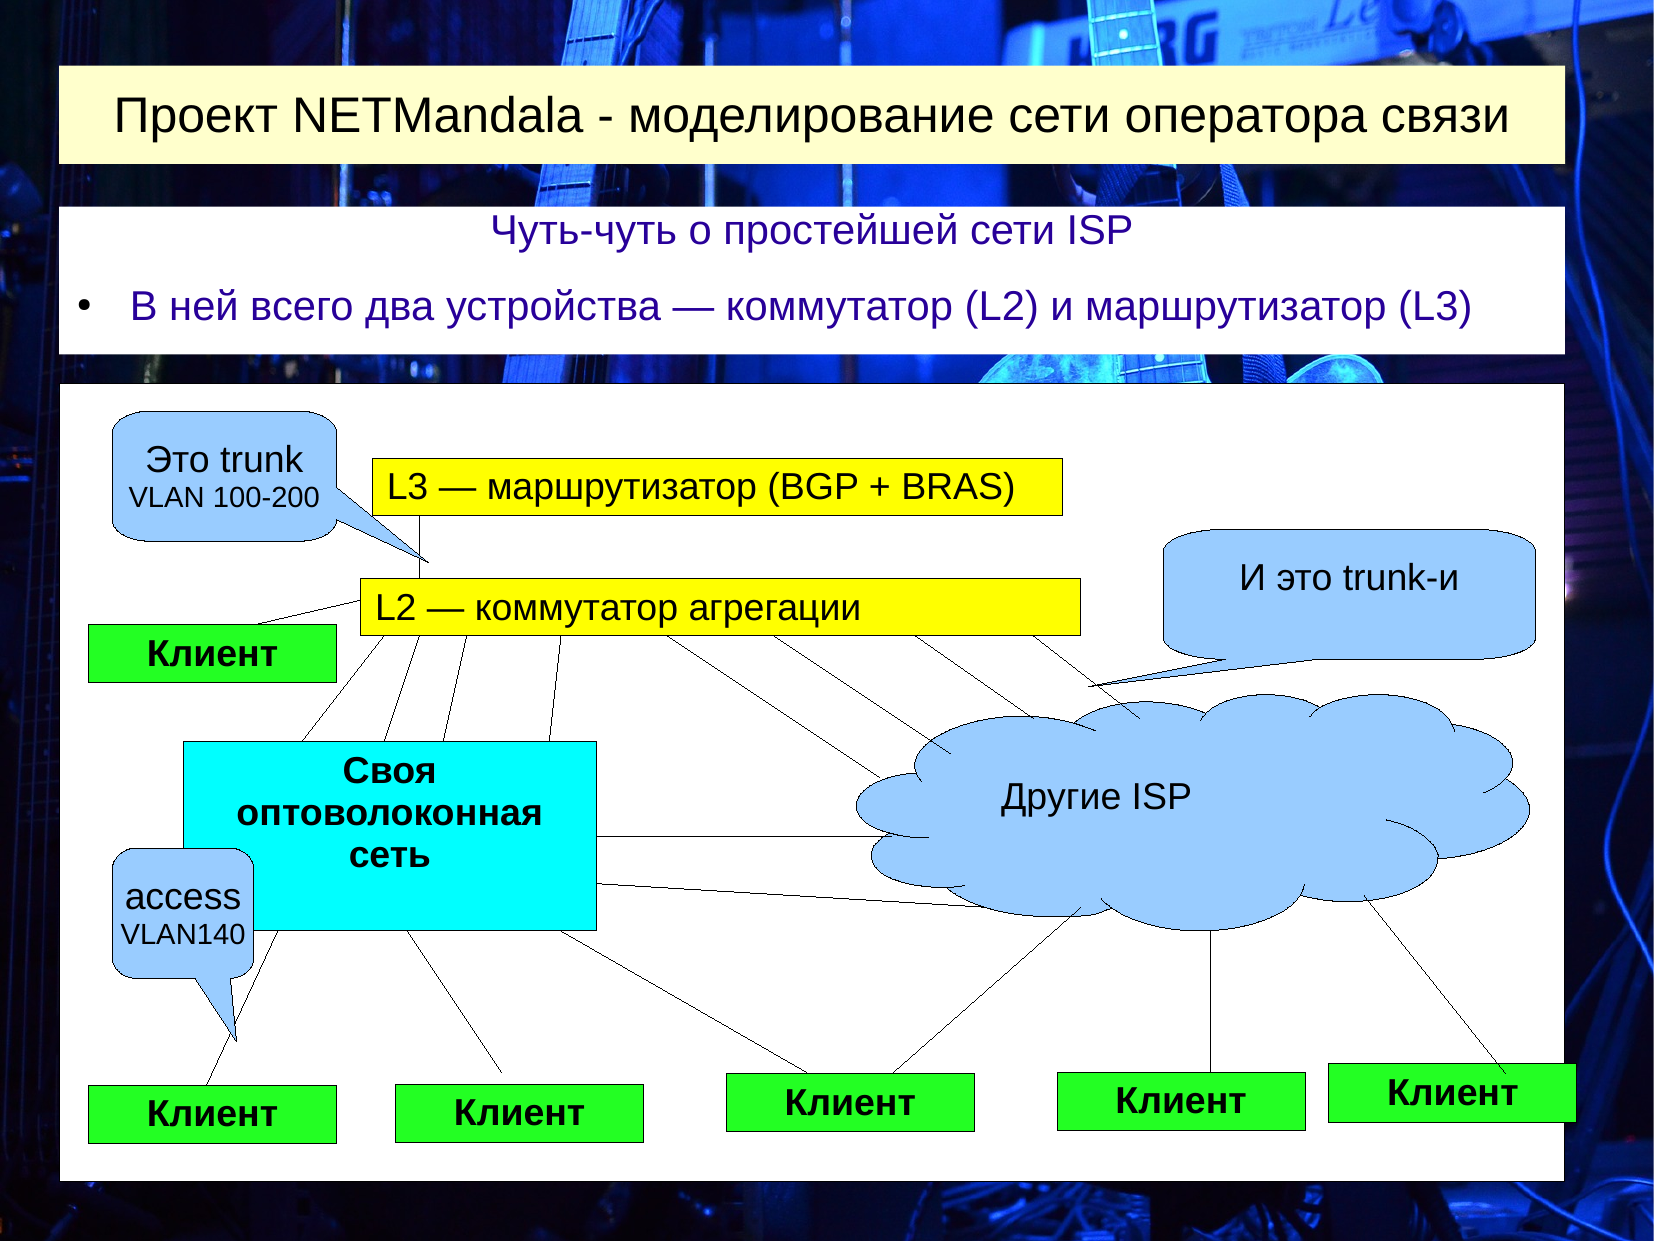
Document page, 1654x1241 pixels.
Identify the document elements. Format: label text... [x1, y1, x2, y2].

picture [0, 0, 1654, 1241]
title Проект NETMandala - моделирование сети оператора связи [59, 65, 1566, 164]
text_box Клиент [88, 1085, 337, 1144]
text_box Клиент [395, 1084, 644, 1143]
text_box L2 — коммутатор агрегации [360, 578, 1081, 636]
text_box Другие ISP [986, 767, 1589, 825]
text_box L3 — маршрутизатор (BGP + BRAS) [372, 458, 1063, 516]
text_box Клиент [1328, 1063, 1577, 1123]
text_box Это trunk VLAN 100-200 [112, 411, 429, 563]
text_box Клиент [1057, 1072, 1306, 1131]
text_box [59, 383, 1565, 1182]
text_box Клиент [726, 1073, 975, 1132]
text_box Клиент [88, 624, 337, 683]
text_box Своя оптоволоконная сеть [183, 741, 597, 931]
text_box access VLAN140 [112, 848, 254, 1042]
list Чуть-чуть о простейшей сети ISP В ней всего два устройства — коммутатор (L2) и маршрутизатор (L3) [59, 206, 1565, 355]
text_box И это trunk-и [1088, 529, 1536, 687]
